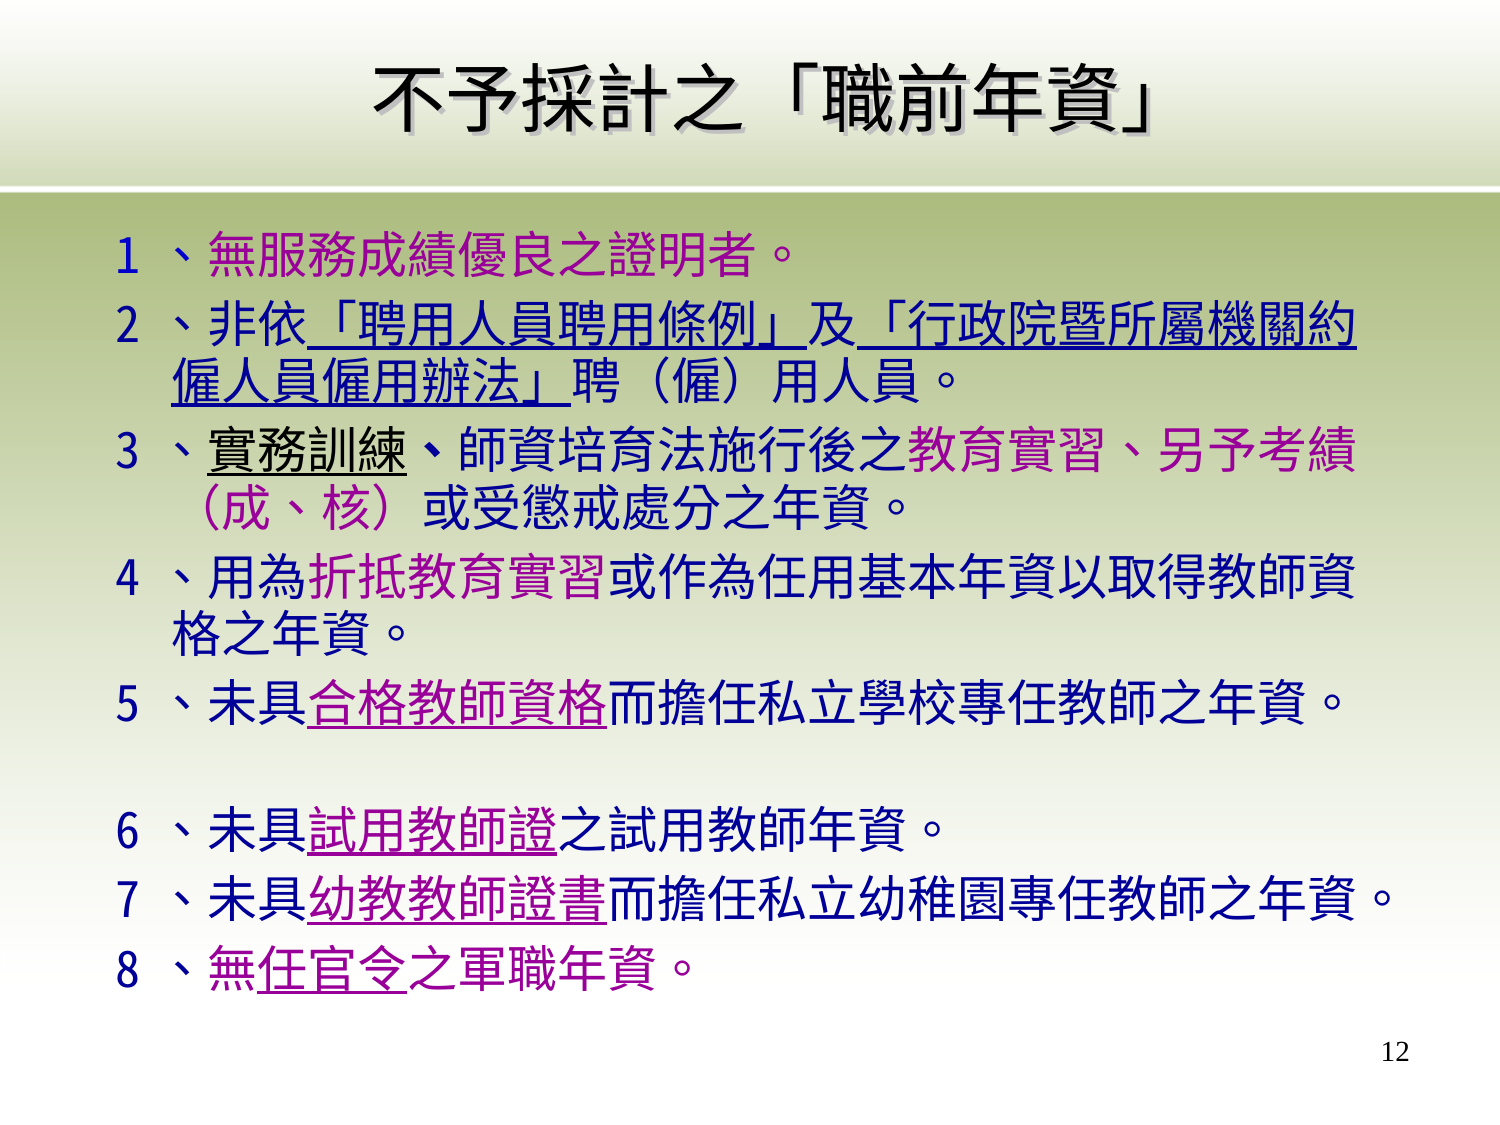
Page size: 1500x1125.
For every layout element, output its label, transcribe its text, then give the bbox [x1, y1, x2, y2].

list 1、無服務成績優良之證明者。 2、非依「聘用人員聘用條例」及「行政院暨所屬機關約僱人員僱用辦法」聘（僱）用人員。 3、實務訓練、師資培育法施行後之教育實習、另予考績（成、核）或受懲戒處分之年資。 4、用為折抵教育實習或作為任用基本年資以取得教師資格之年資。 5、未具合格教師資格而擔任私立學校專任教師之年資。 6、未具試用教師證之試用教師年資。 7、未具幼教教師證書而擔任私立幼稚園專任教師之年資。 8、無任官令之軍職年資。 [100, 219, 1388, 1067]
title 不予採計之「職前年資」 [187, 30, 1300, 149]
picture [0, 0, 1500, 1125]
text_box <number> [1074, 1024, 1426, 1103]
